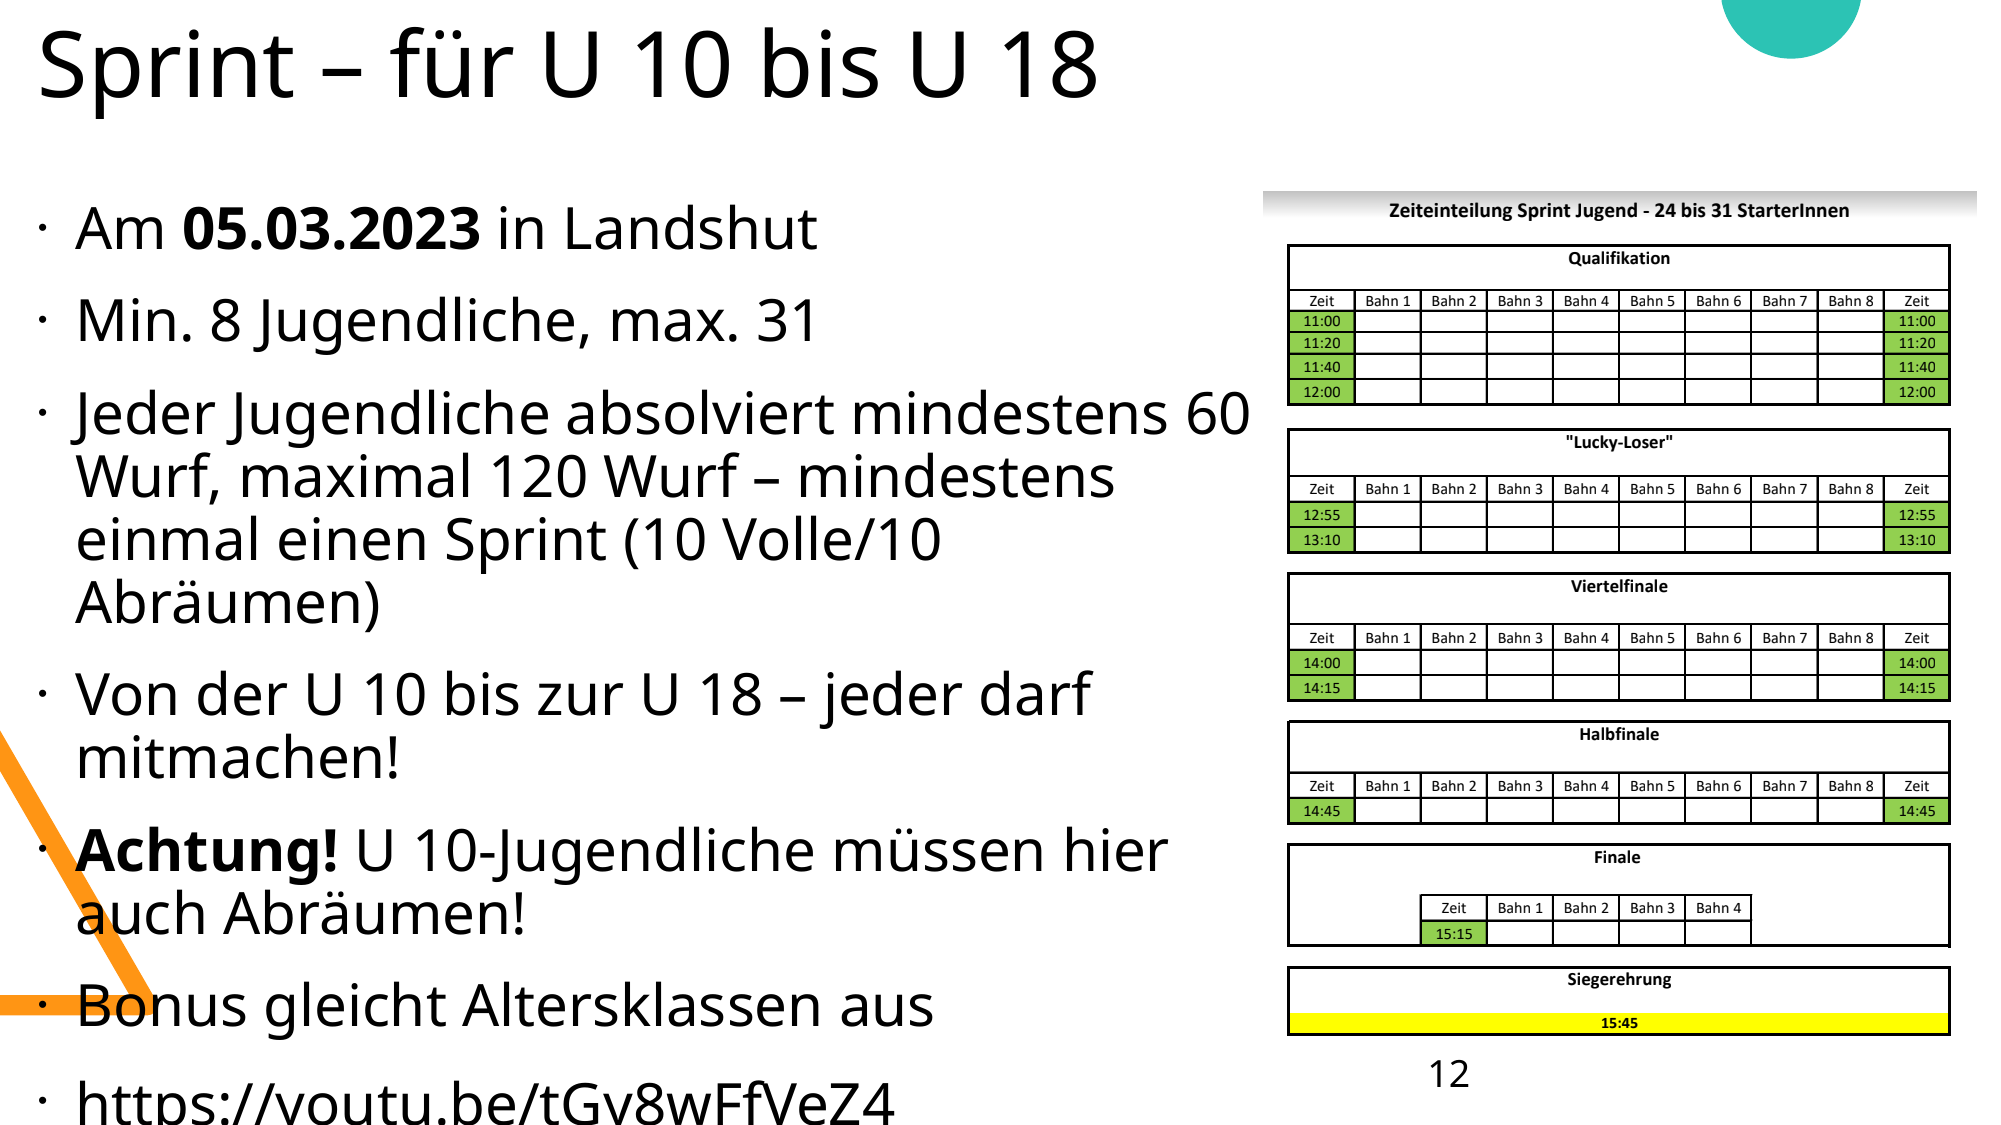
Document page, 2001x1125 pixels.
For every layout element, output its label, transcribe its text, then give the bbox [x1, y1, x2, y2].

title Sprint – für U 10 bis U 18 [23, 10, 1749, 191]
list Am 05.03.2023 in Landshut Min. 8 Jugendliche, max. 31 Jeder Jugendliche absolviert mindestens 60 Wurf, maximal 120 Wurf – mindestens einmal einen Sprint (10 Volle/10 Abräumen) Von der U 10 bis zur U 18 – jeder darf mitmachen! Achtung! U 10-Jugendliche müssen hier auch Abräumen! Bonus gleicht Altersklassen aus https://youtu.be/tGy8wFfVeZ4 [23, 191, 1270, 1074]
picture [1263, 191, 1977, 1043]
slide_number <Nummer> [1412, 1043, 1863, 1103]
